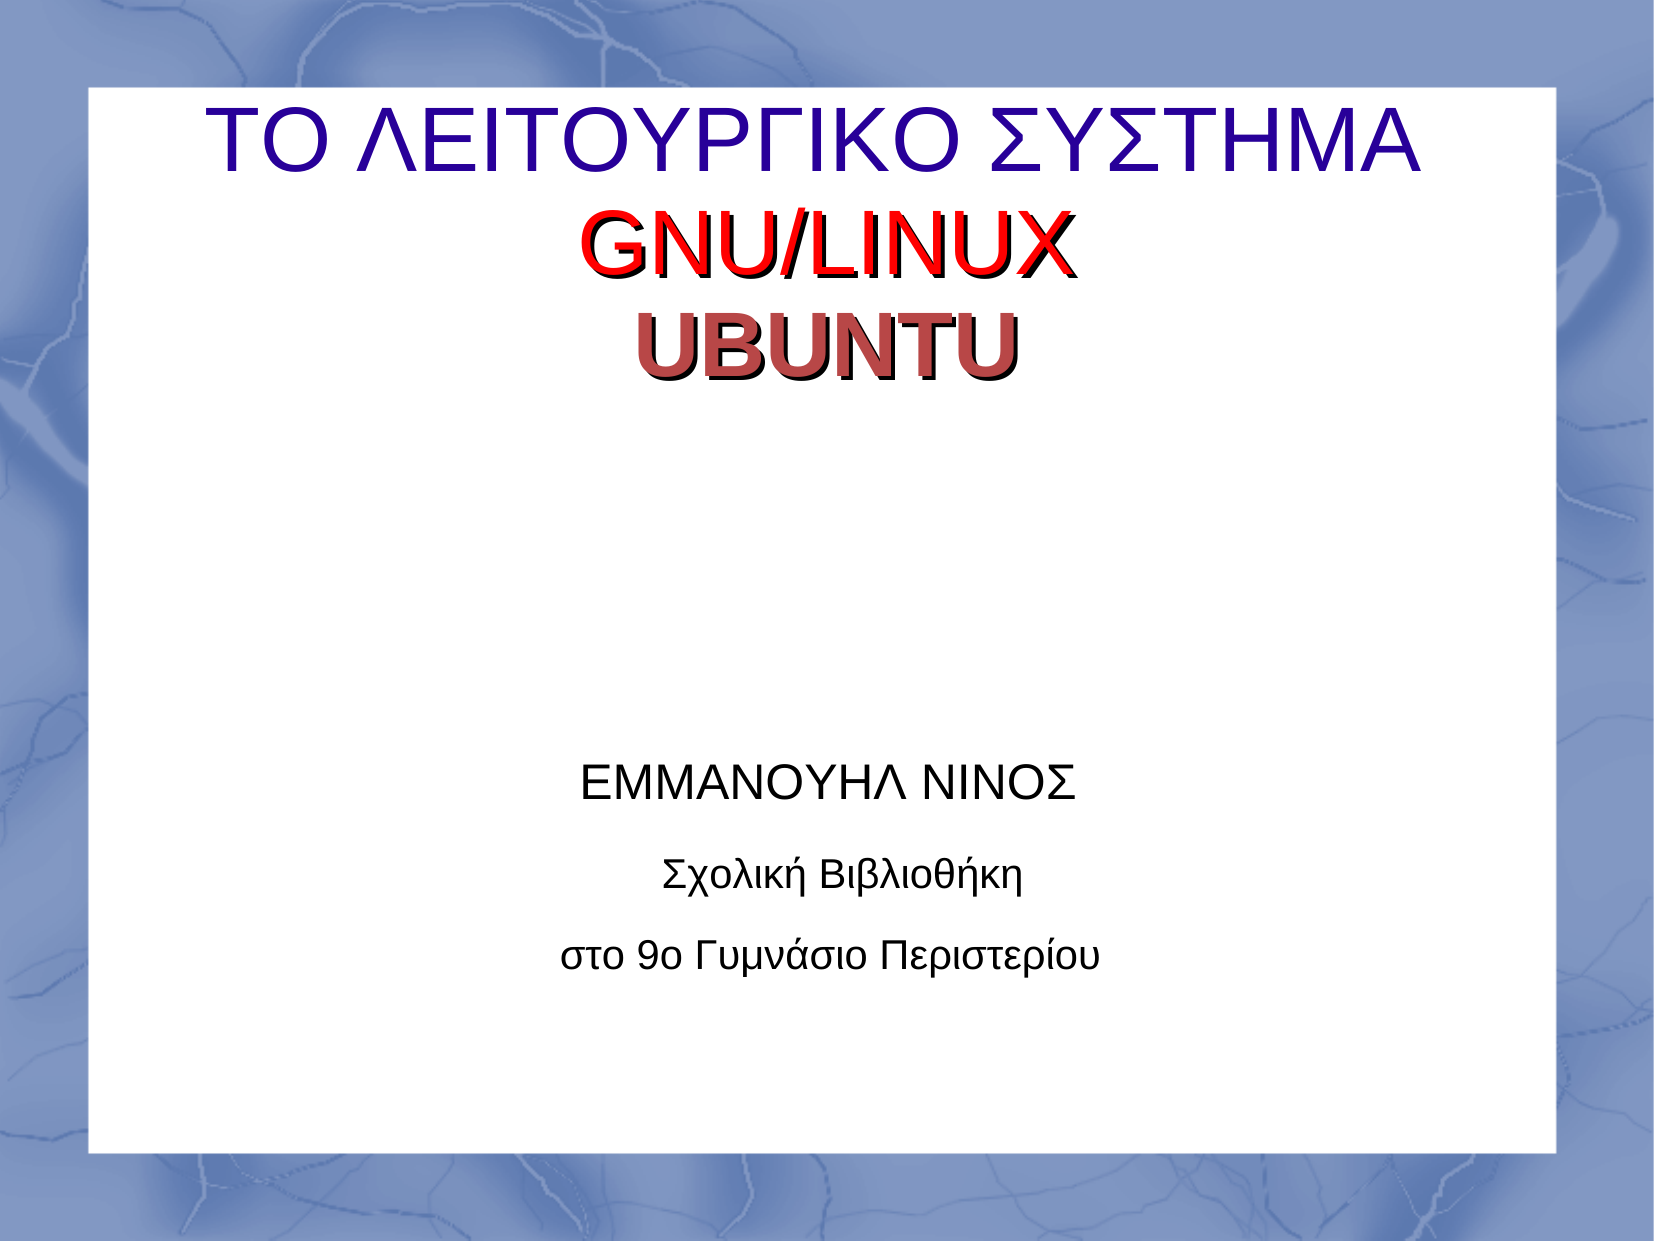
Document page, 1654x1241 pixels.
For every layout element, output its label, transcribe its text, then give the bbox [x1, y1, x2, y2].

title ΤΟ ΛΕΙΤΟΥΡΓΙΚΟ ΣΥΣΤΗΜΑ GNU/LINUX UBUNTU [118, 88, 1536, 397]
list ΕΜΜΑΝΟΥΗΛ ΝΙΝΟΣ Σχολική Βιβλιοθήκη στο 9ο Γυμνάσιο Περιστερίου [147, 325, 1506, 1188]
picture [0, 0, 1654, 1241]
